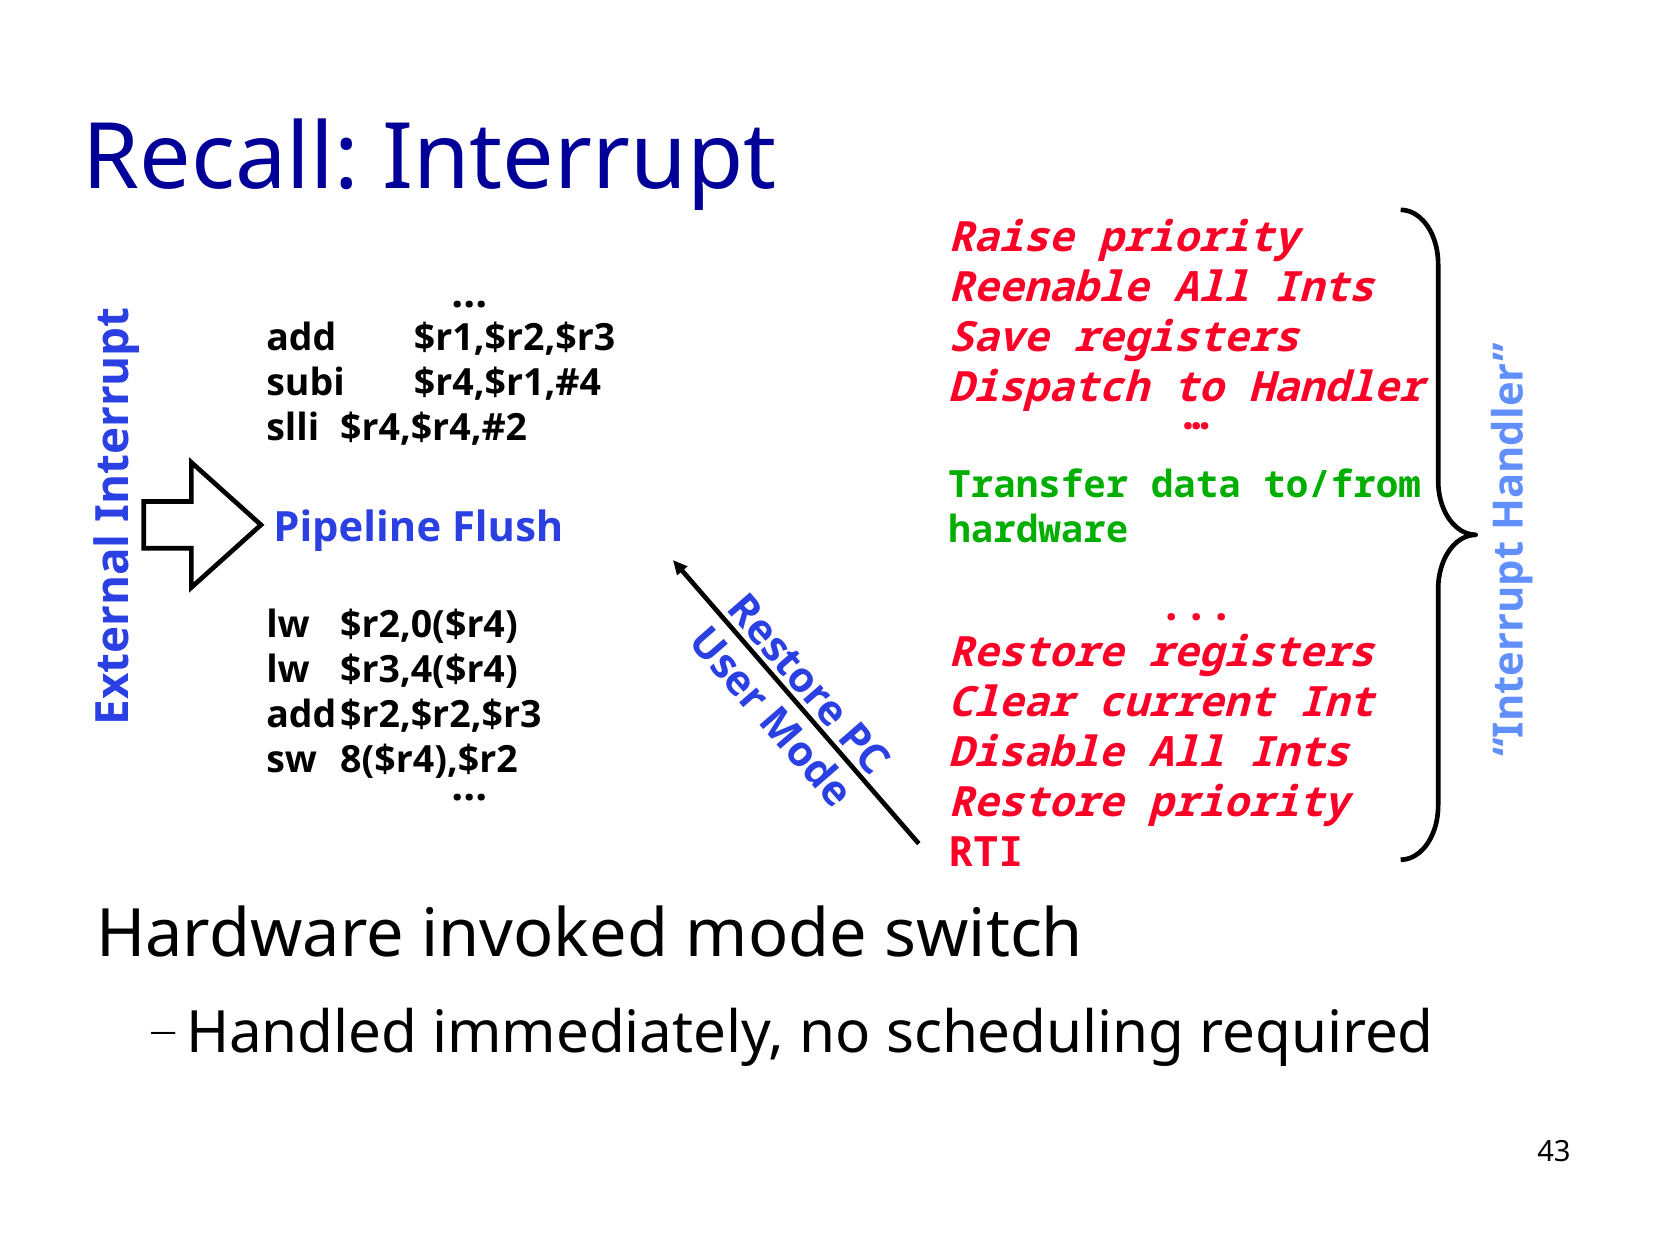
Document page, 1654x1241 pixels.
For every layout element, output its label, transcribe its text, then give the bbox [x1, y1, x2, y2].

text_box “Interrupt Handler” [1473, 328, 1539, 772]
title Recall: Interrupt [82, 49, 1571, 257]
text_box Raise priority Reenable All Ints Save registers Dispatch to Handler … Transfer data to/from hardware ... Restore registers Clear current Int Disable All Ints Restore priority RTI [933, 202, 1460, 883]
text_box lw $r2,0($r4) lw $r3,4($r4) add $r2,$r2,$r3 sw 8($r4),$r2 ... [251, 542, 688, 813]
text_box Pipeline Flush [258, 492, 695, 583]
text_box External Interrupt [74, 292, 145, 741]
list Hardware invoked mode switch Handled immediately, no scheduling required [60, 885, 1531, 1096]
text_box Restore PC User Mode [688, 566, 919, 833]
text_box ... add $r1,$r2,$r3 subi $r4,$r1,#4 slli $r4,$r4,#2 [251, 280, 688, 480]
